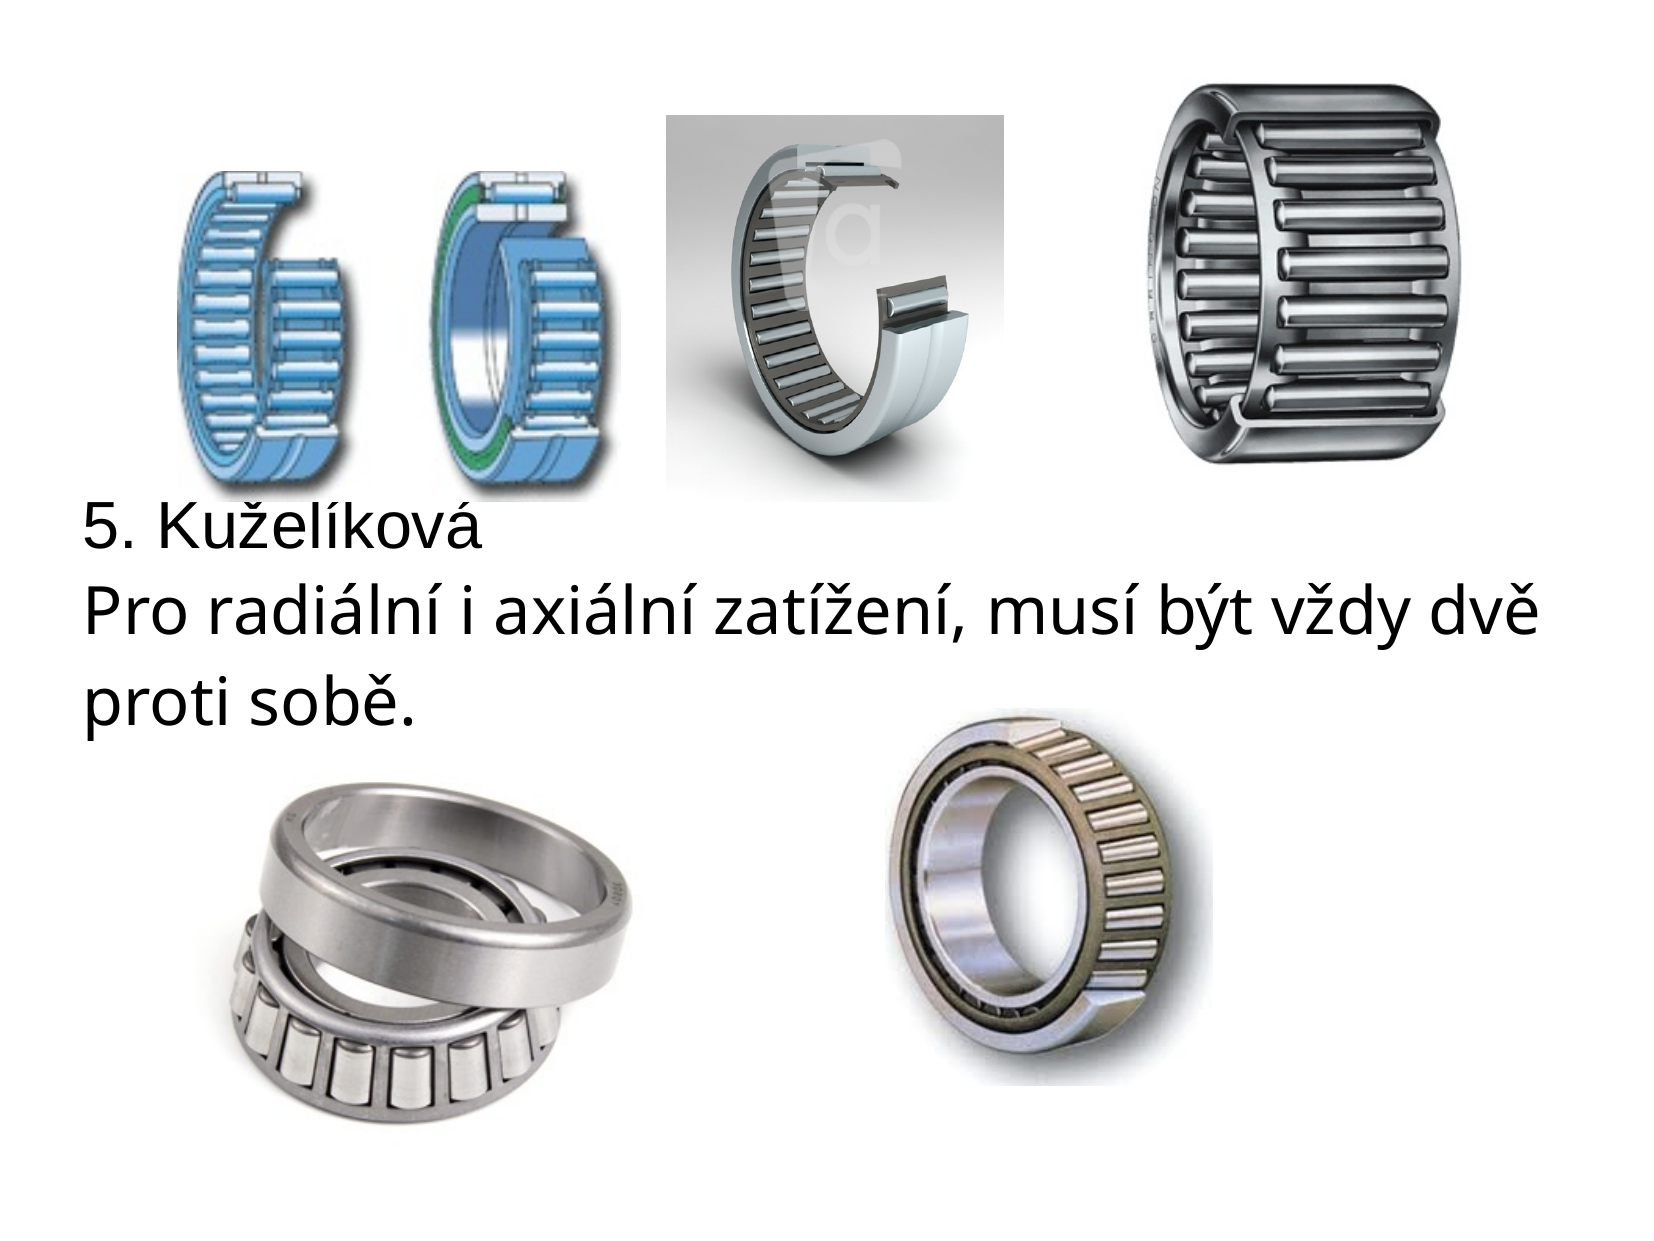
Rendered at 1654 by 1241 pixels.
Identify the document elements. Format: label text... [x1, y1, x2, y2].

picture [118, 745, 744, 1152]
picture [177, 171, 621, 502]
picture [666, 115, 1004, 502]
picture [885, 708, 1213, 1086]
subtitle 5. Kuželíková Pro radiální i axiální zatížení, musí být vždy dvě proti sobě. [82, 56, 1571, 1102]
picture [1131, 67, 1477, 473]
